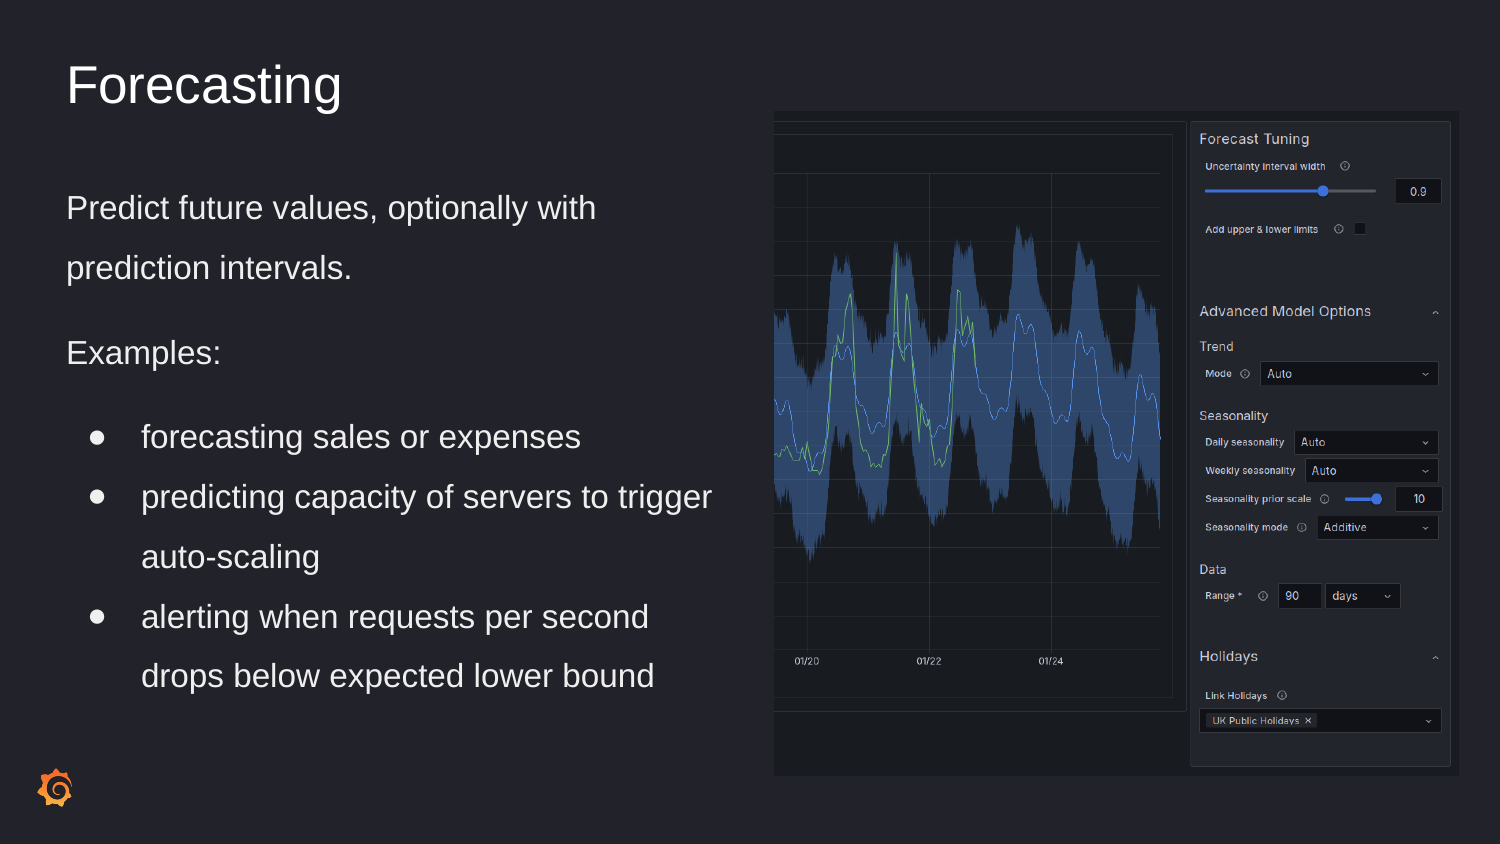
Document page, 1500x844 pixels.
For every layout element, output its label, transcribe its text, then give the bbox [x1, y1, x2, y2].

picture [774, 111, 1459, 776]
list Predict future values, optionally with prediction intervals. Examples: forecasting sales or expenses predicting capacity of servers to trigger auto-scaling alerting when requests per second drops below expected lower bound [51, 151, 750, 712]
title Forecasting [51, 35, 1449, 130]
picture [37, 768, 72, 807]
